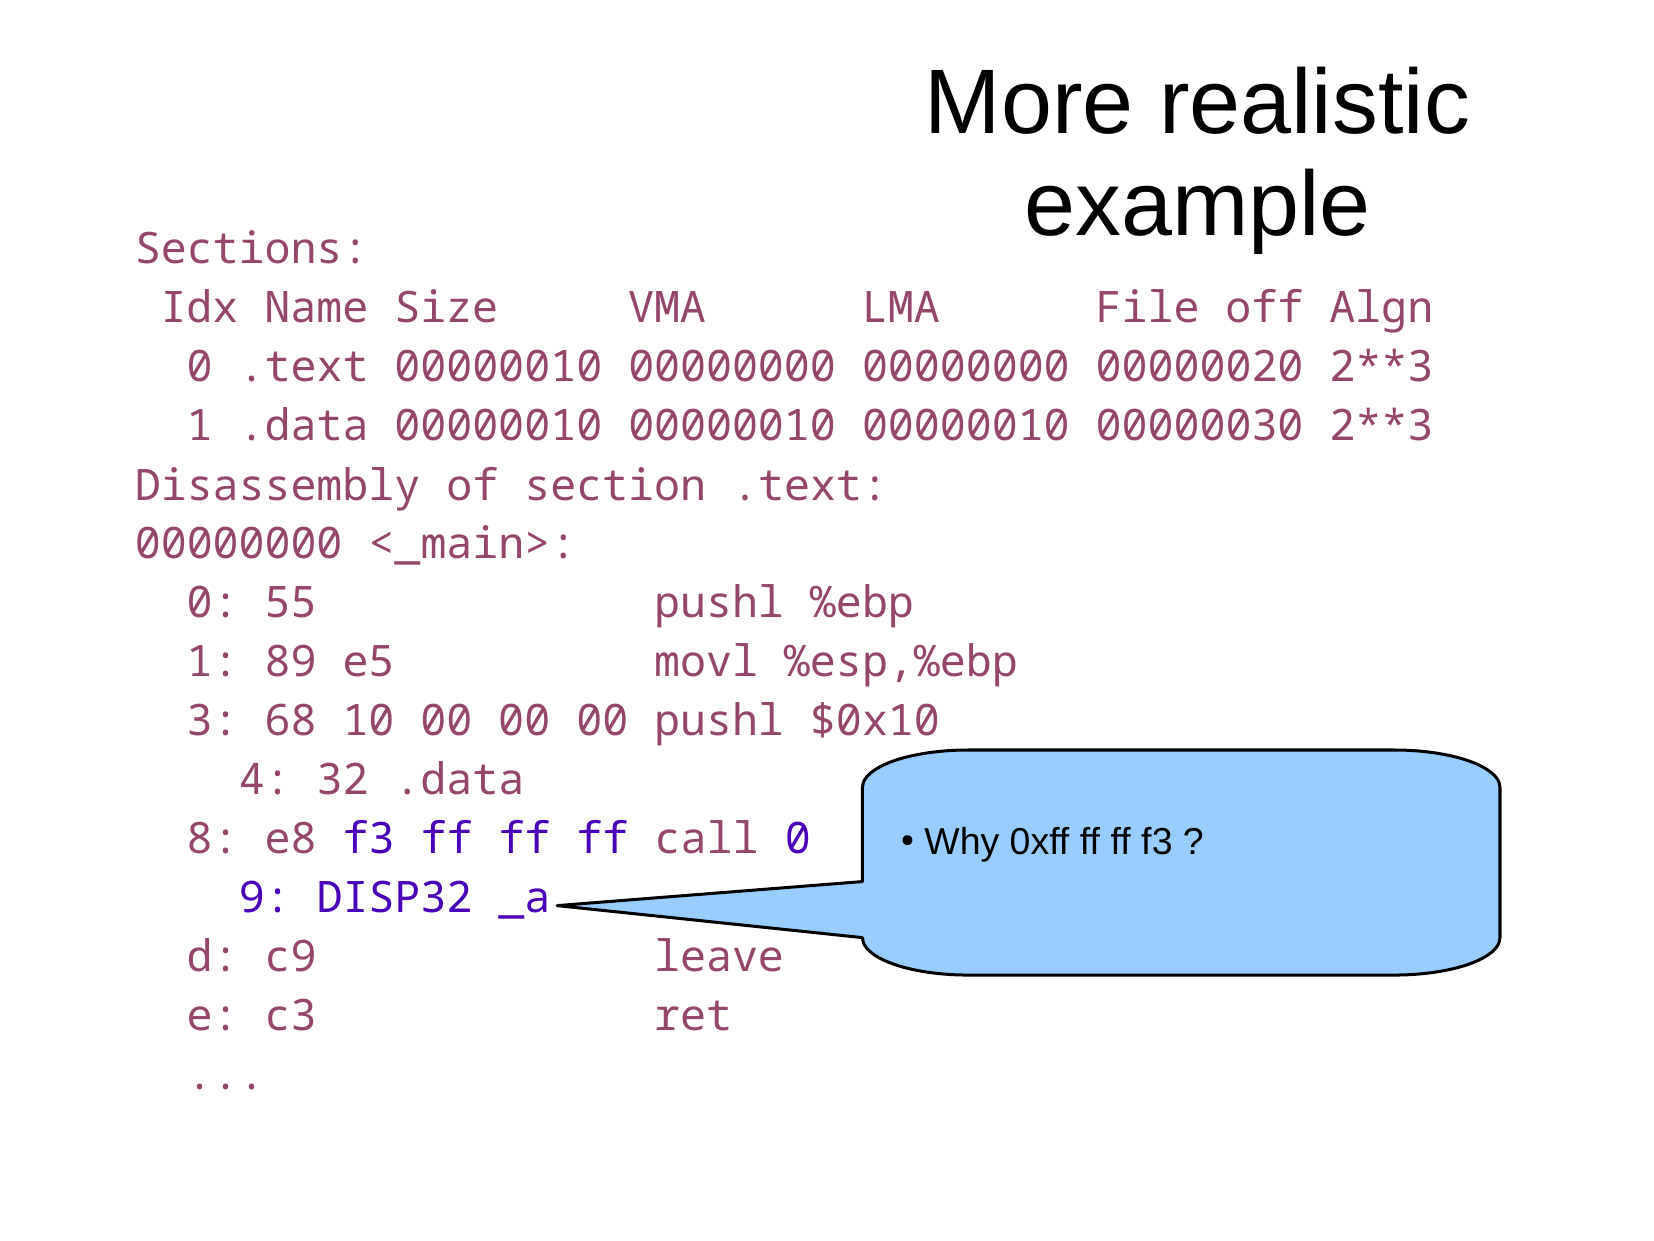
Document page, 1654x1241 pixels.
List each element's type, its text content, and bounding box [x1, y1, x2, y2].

text_box Why 0xff ff ff f3 ? [557, 750, 1501, 976]
list Sections: Idx Name Size VMA LMA File off Algn 0 .text 00000010 00000000 00000000 00000020 2**3 1 .data 00000010 00000010 00000010 00000030 2**3 Disassembly of section .text: 00000000 <_main>: 0: 55 pushl %ebp 1: 89 e5 movl %esp,%ebp 3: 68 10 00 00 00 pushl $0x10 4: 32 .data 8: e8 f3 ff ff ff call 0 9: DISP32 _a d: c9 leave e: c3 ret ... [82, 150, 1571, 1126]
title More realistic example [825, 49, 1571, 150]
